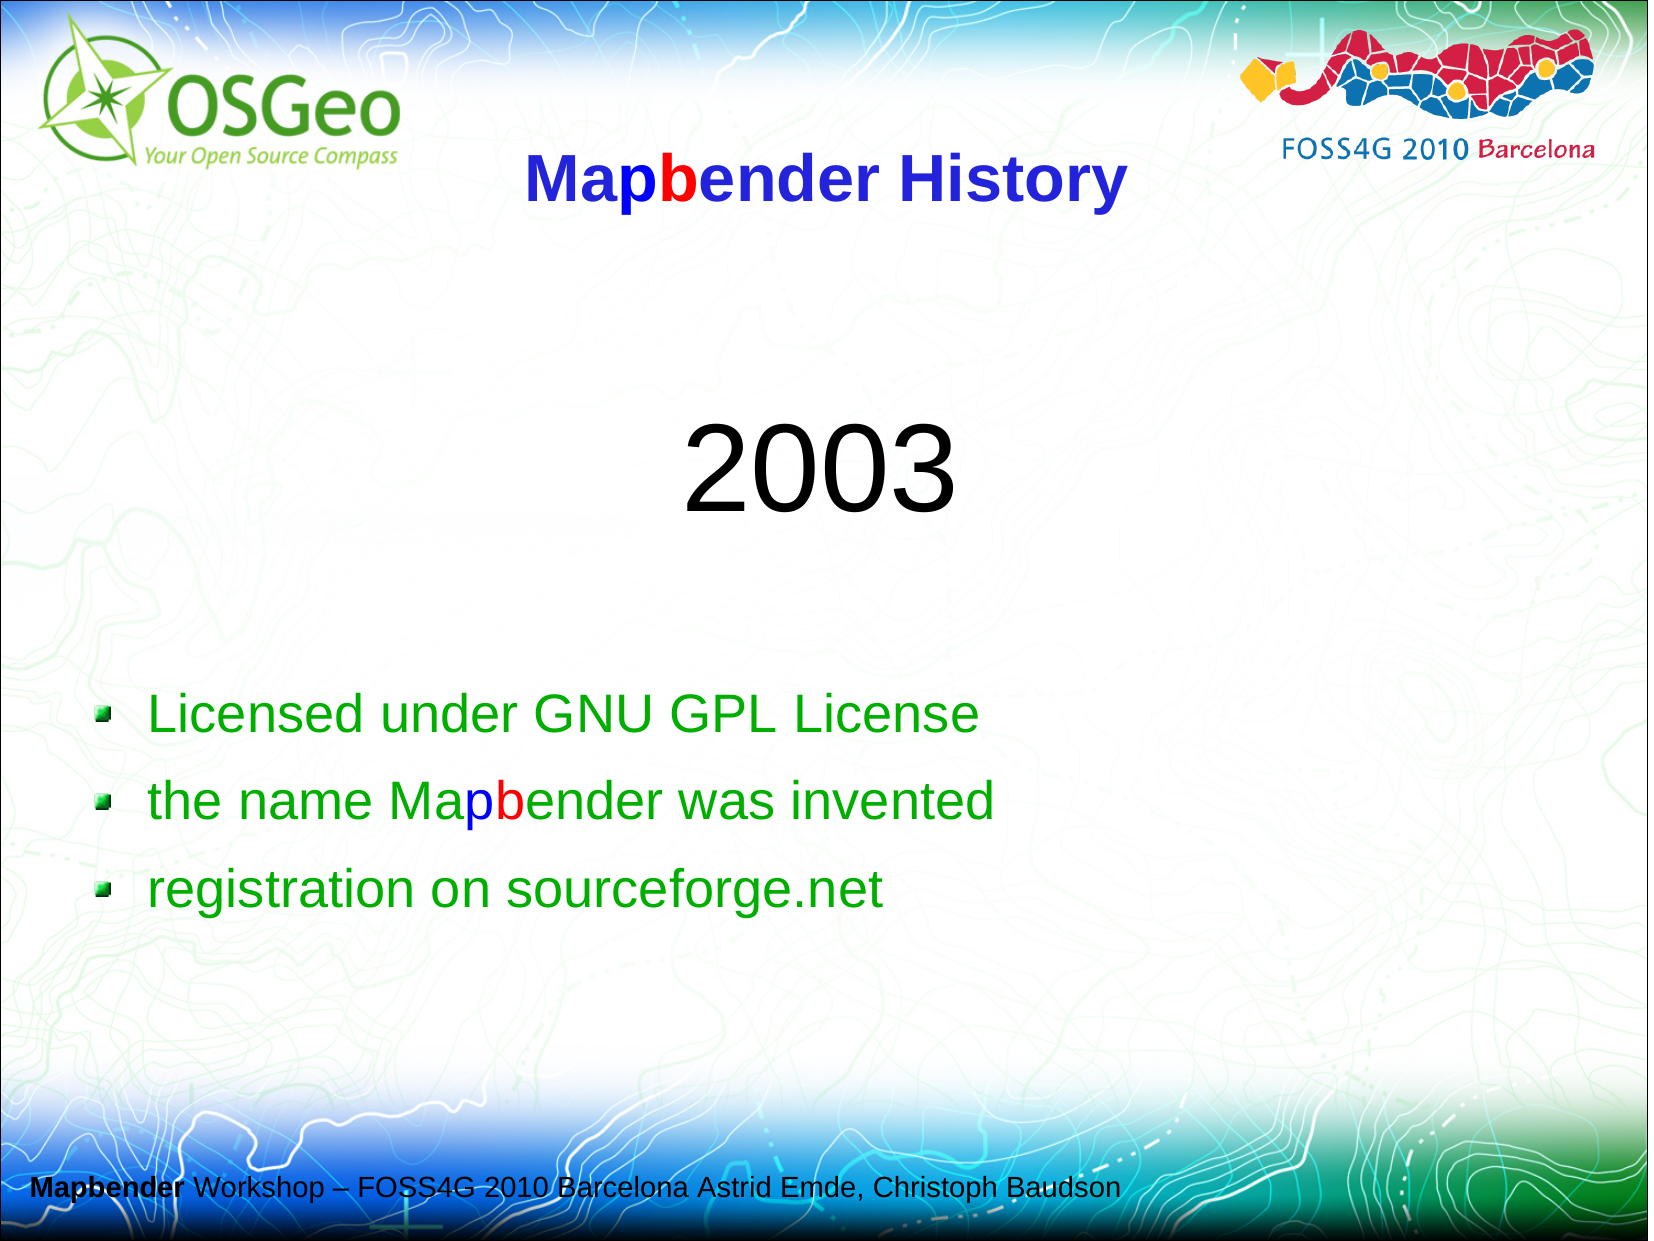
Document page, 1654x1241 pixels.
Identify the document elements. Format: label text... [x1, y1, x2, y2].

picture [1, 1, 1647, 1240]
list Licensed under GNU GPL License the name Mapbender was invented registration on sourceforge.net [76, 683, 1565, 1029]
text_box 2003 [666, 391, 975, 562]
title Mapbender History [82, 90, 1571, 266]
